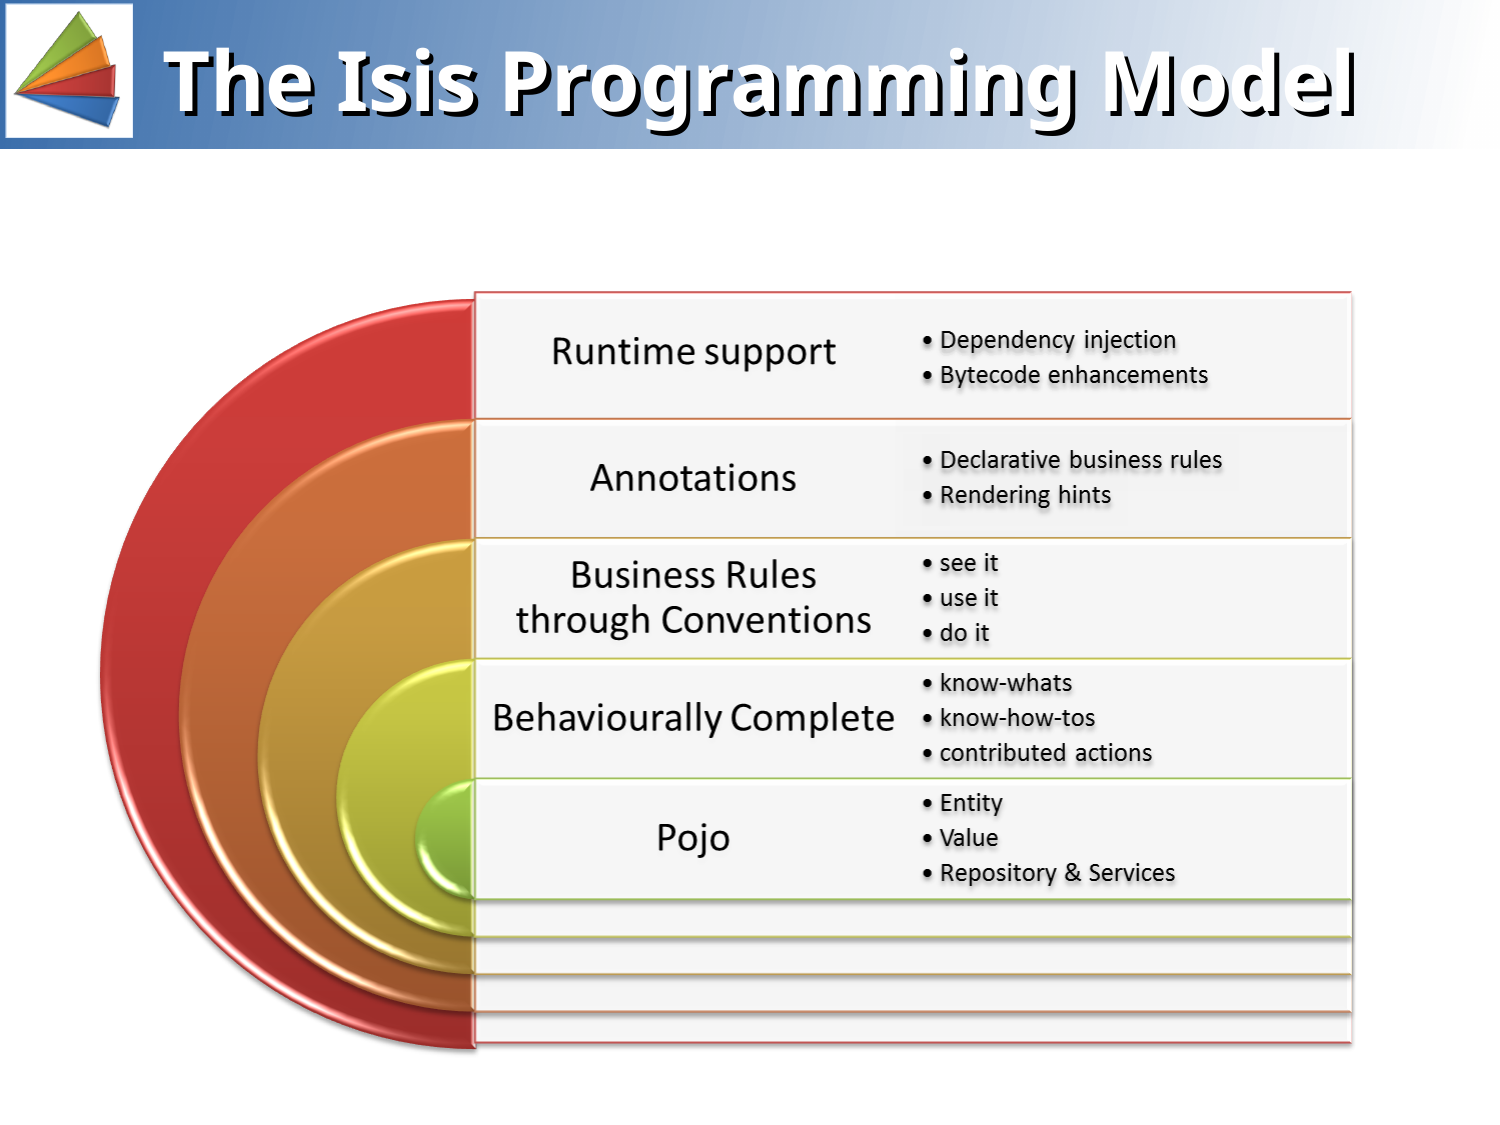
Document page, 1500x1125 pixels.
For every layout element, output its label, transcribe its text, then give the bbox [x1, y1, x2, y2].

picture [91, 246, 1360, 1102]
title The Isis Programming Model [147, 19, 1500, 138]
picture [0, 0, 1500, 149]
